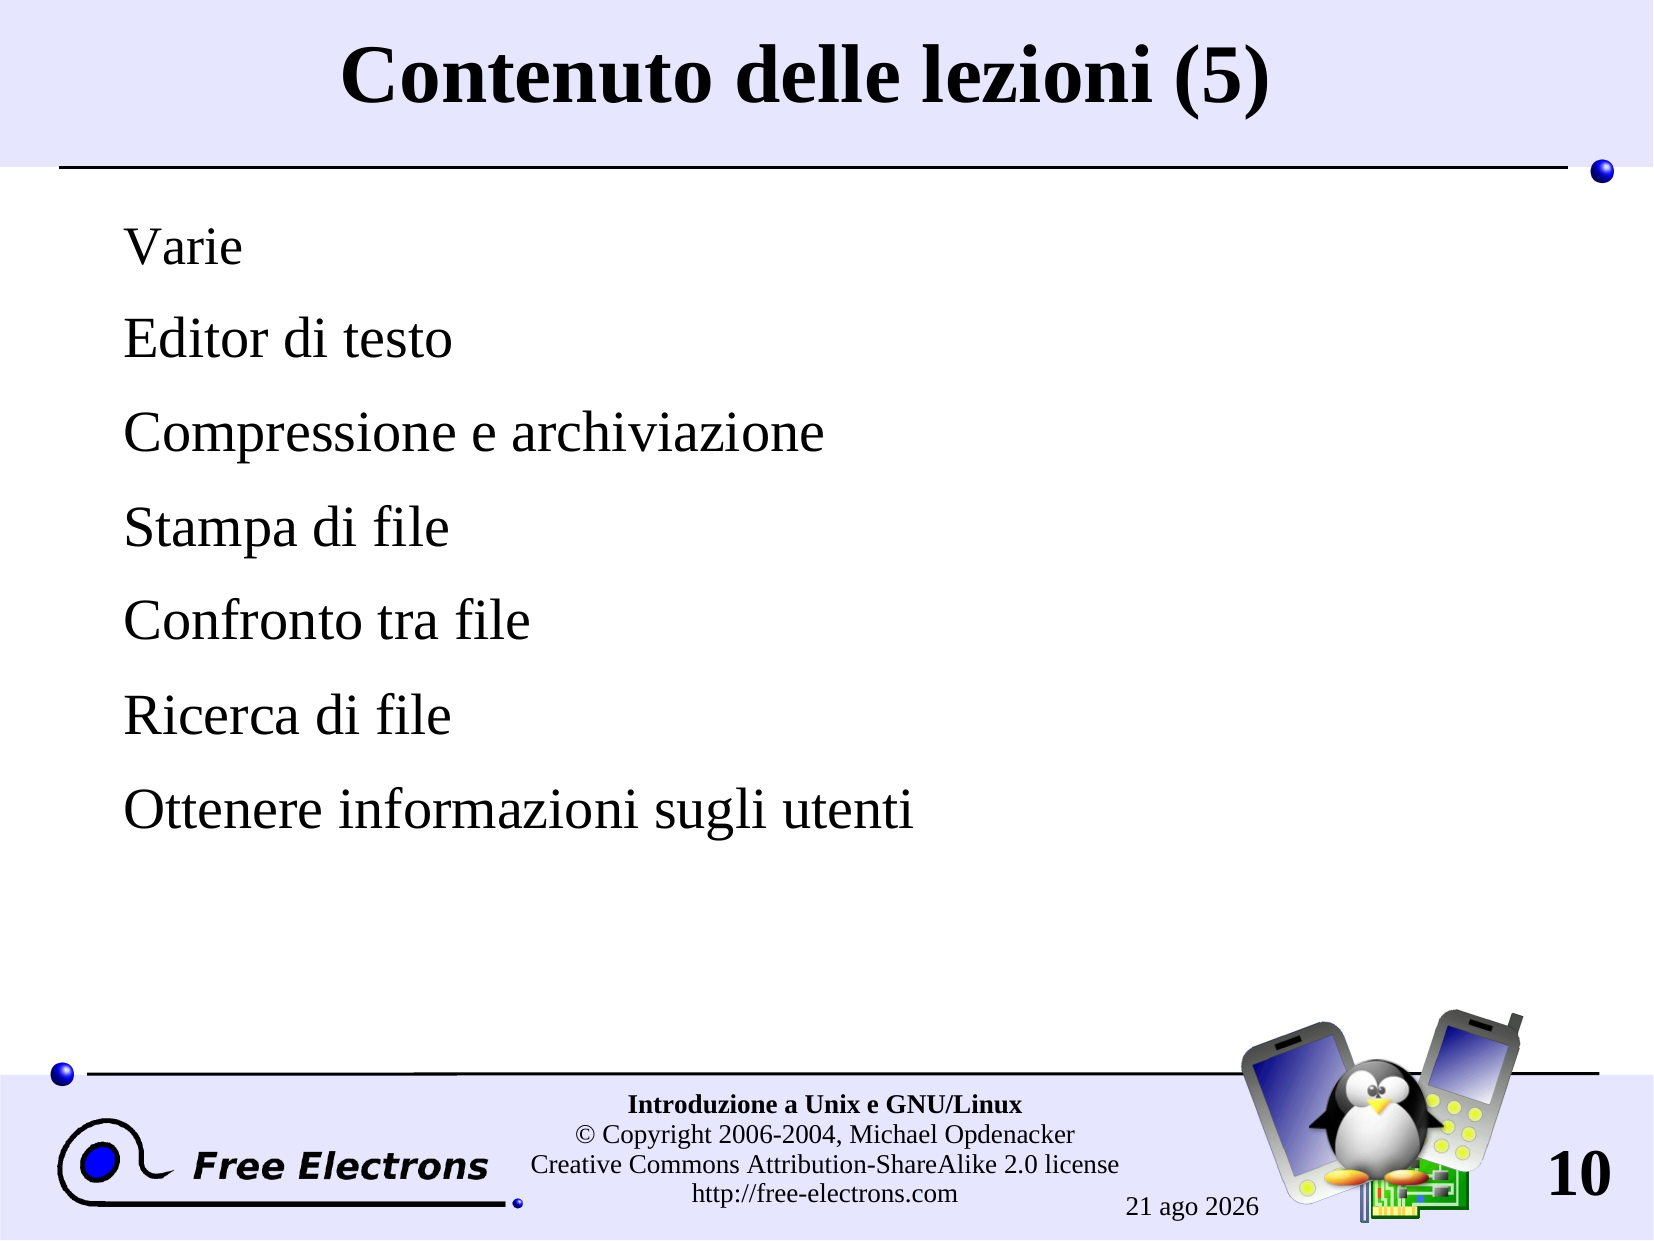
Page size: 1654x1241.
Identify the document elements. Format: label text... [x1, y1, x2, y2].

picture [50, 1107, 527, 1216]
picture [1231, 1007, 1538, 1241]
title Contenuto delle lezioni (5) [60, 20, 1551, 130]
list Varie Editor di testo Compressione e archiviazione Stampa di file Confronto tra file Ricerca di file Ottenere informazioni sugli utenti [105, 216, 1518, 1066]
